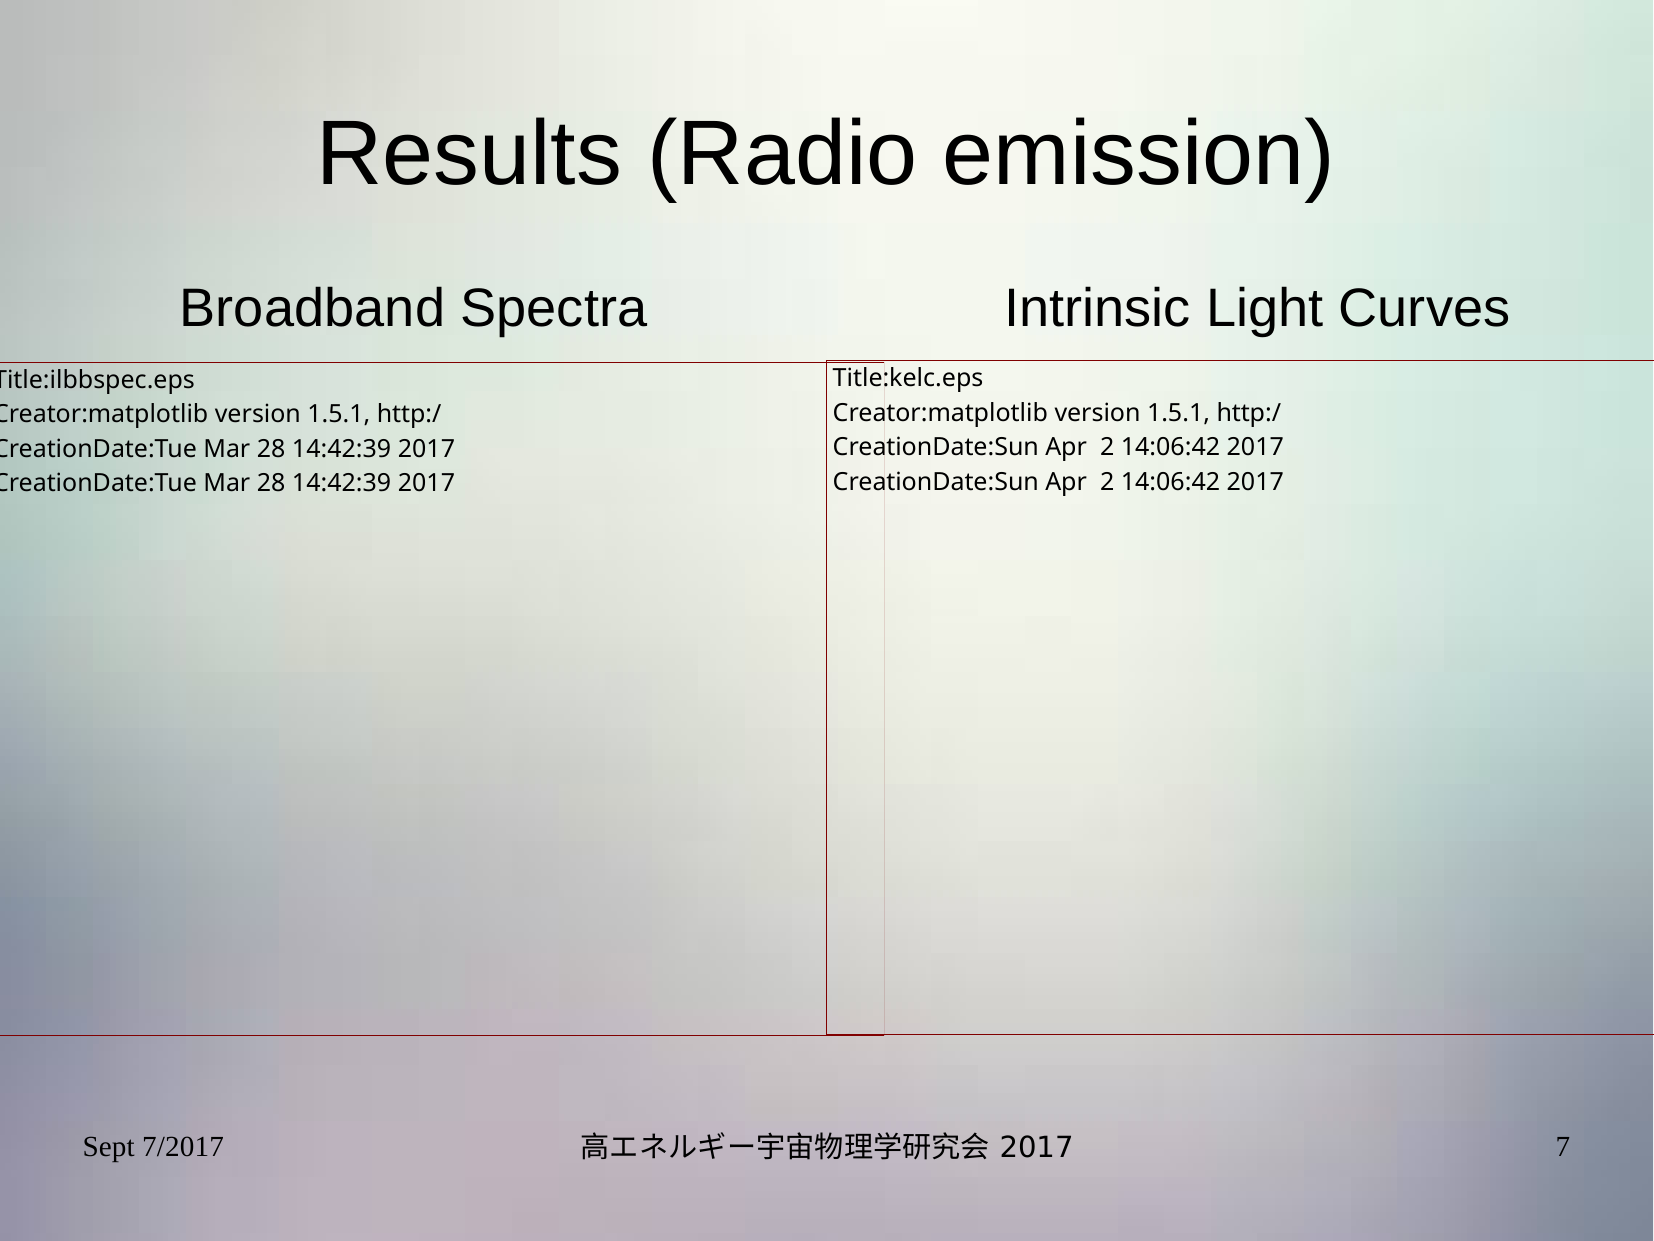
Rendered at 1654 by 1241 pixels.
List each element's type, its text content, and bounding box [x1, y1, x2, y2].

picture [0, 0, 1654, 1241]
text_box Intrinsic Light Curves [989, 269, 1560, 346]
text_box Broadband Spectra [164, 269, 735, 346]
title Results (Radio emission) [82, 49, 1571, 257]
